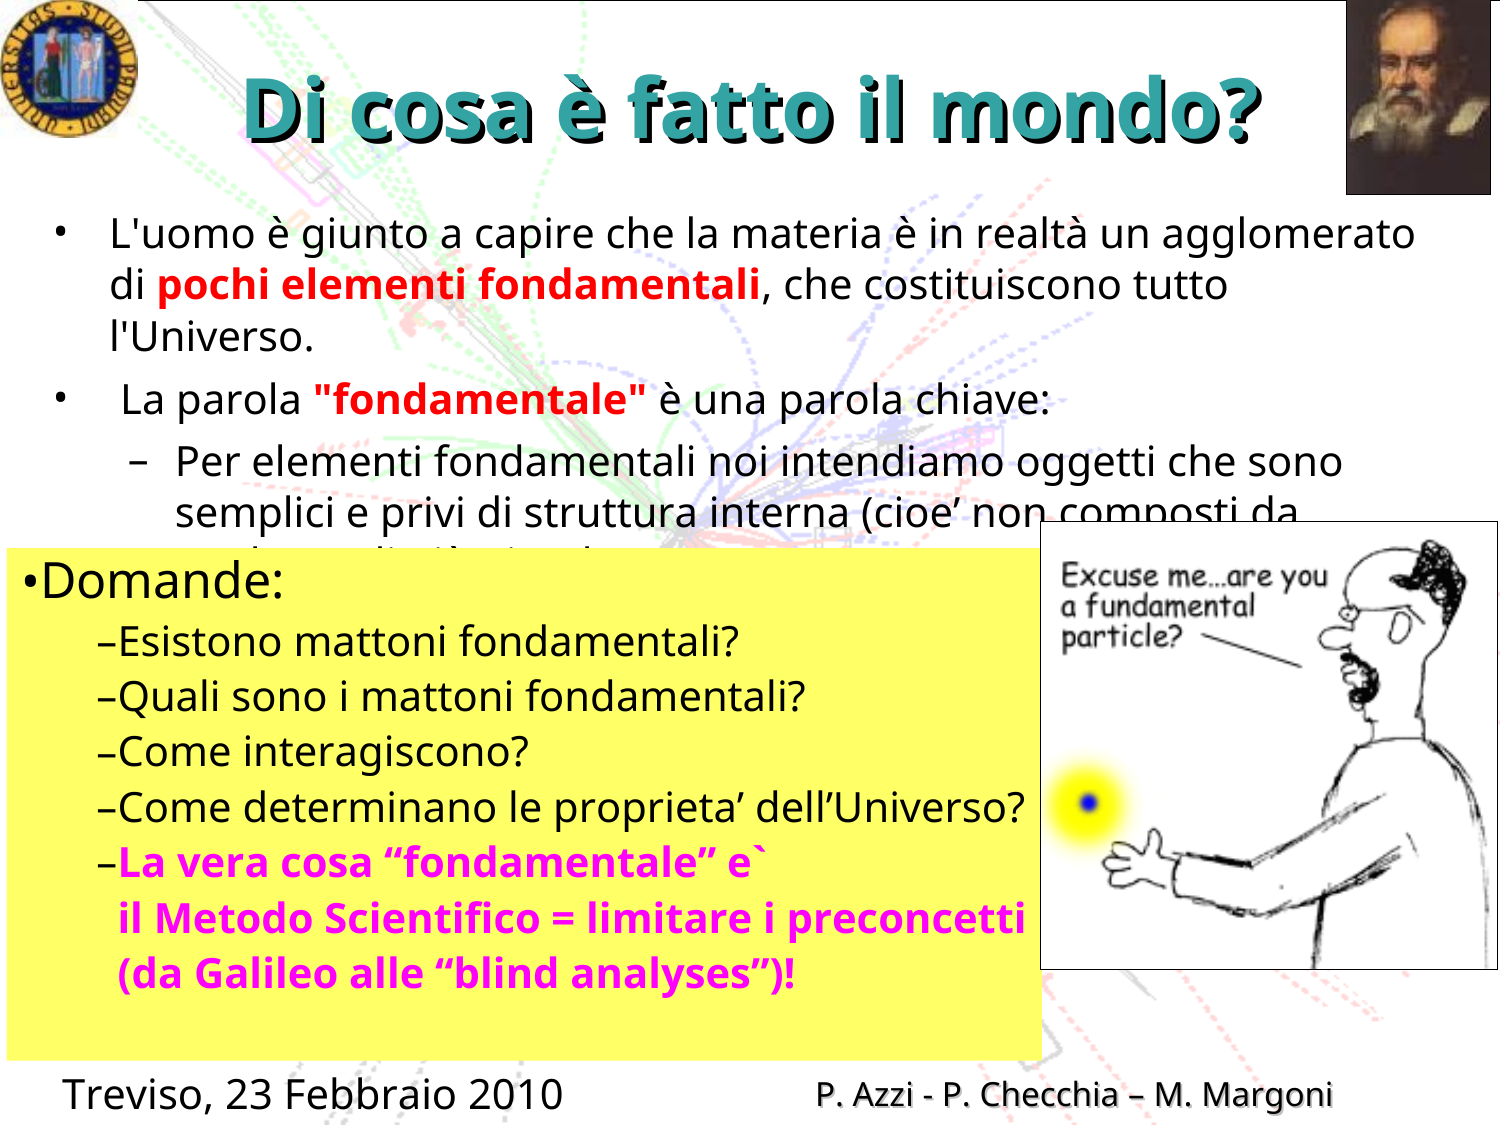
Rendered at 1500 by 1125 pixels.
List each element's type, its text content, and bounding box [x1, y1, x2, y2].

text_box Domande: Esistono mattoni fondamentali? Quali sono i mattoni fondamentali? Come interagiscono? Come determinano le proprieta’ dell’Universo? La vera cosa “fondamentale” e` il Metodo Scientifico = limitare i preconcetti (da Galileo alle “blind analyses”)! [6, 548, 1042, 1061]
list L'uomo è giunto a capire che la materia è in realtà un agglomerato di pochi elementi fondamentali, che costituiscono tutto l'Universo. La parola "fondamentale" è una parola chiave: Per elementi fondamentali noi intendiamo oggetti che sono semplici e privi di struttura interna (cioe’ non composti da qualcosa di più piccolo) [38, 199, 1439, 548]
title Di cosa è fatto il mondo? [0, 0, 1500, 213]
picture [0, 213, 1500, 1125]
